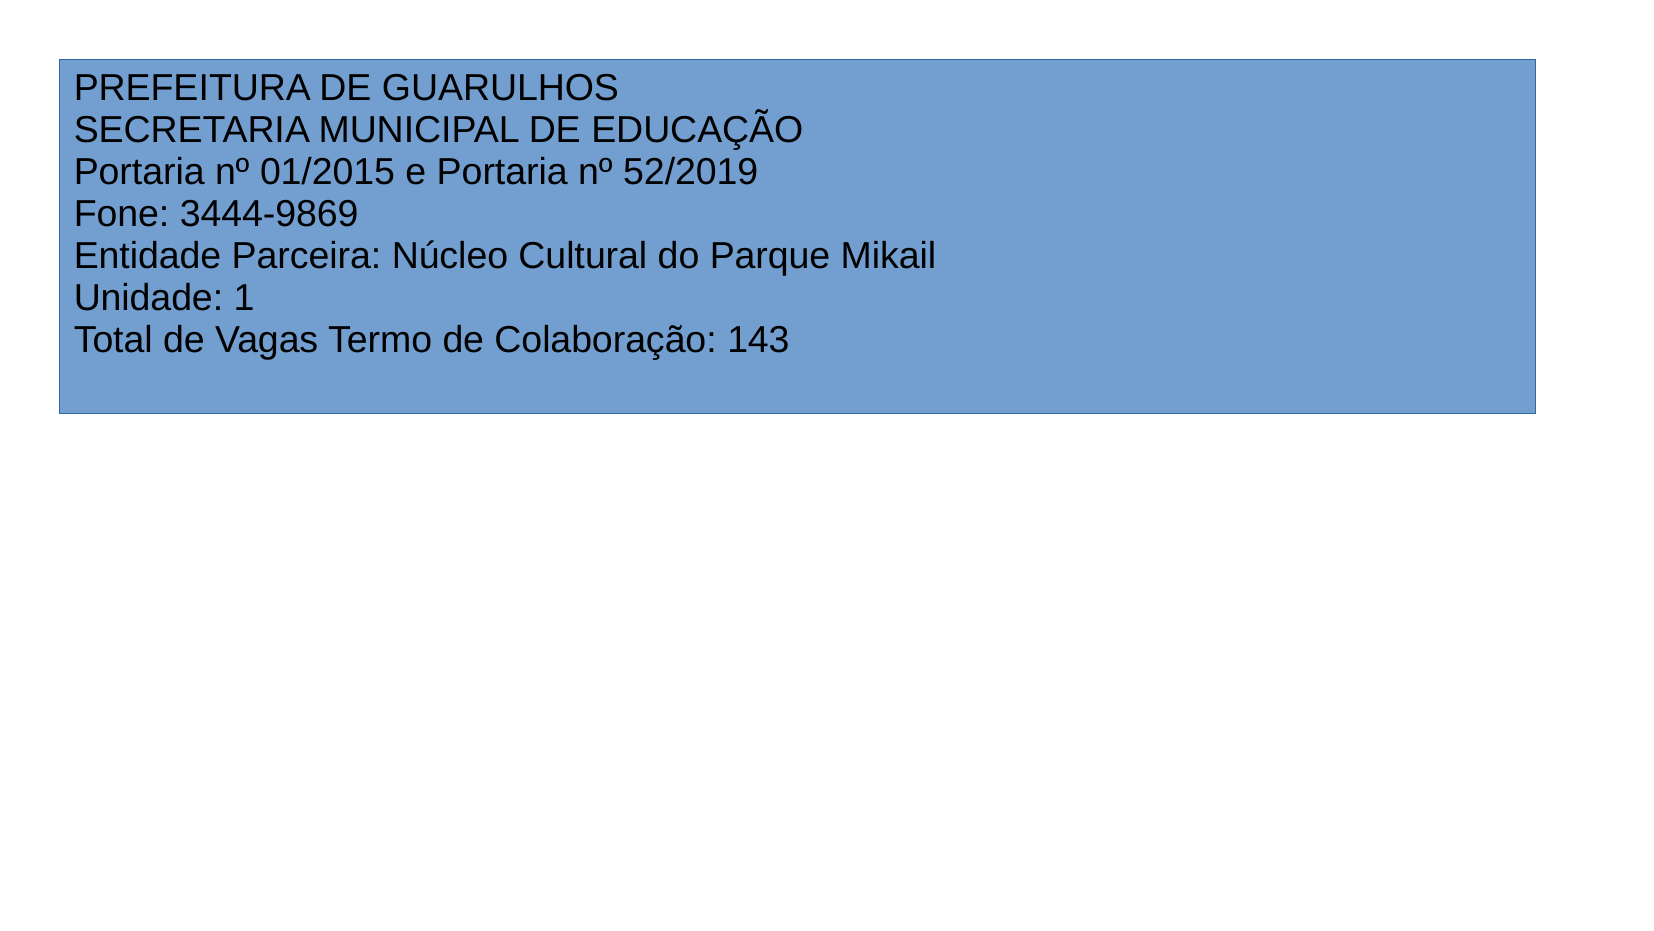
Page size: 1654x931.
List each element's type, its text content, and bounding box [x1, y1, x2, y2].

text_box PREFEITURA DE GUARULHOS SECRETARIA MUNICIPAL DE EDUCAÇÃO Portaria nº 01/2015 e Portaria nº 52/2019 Fone: 3444-9869 Entidade Parceira: Núcleo Cultural do Parque Mikail Unidade: 1 Total de Vagas Termo de Colaboração: 143 [59, 59, 1536, 414]
